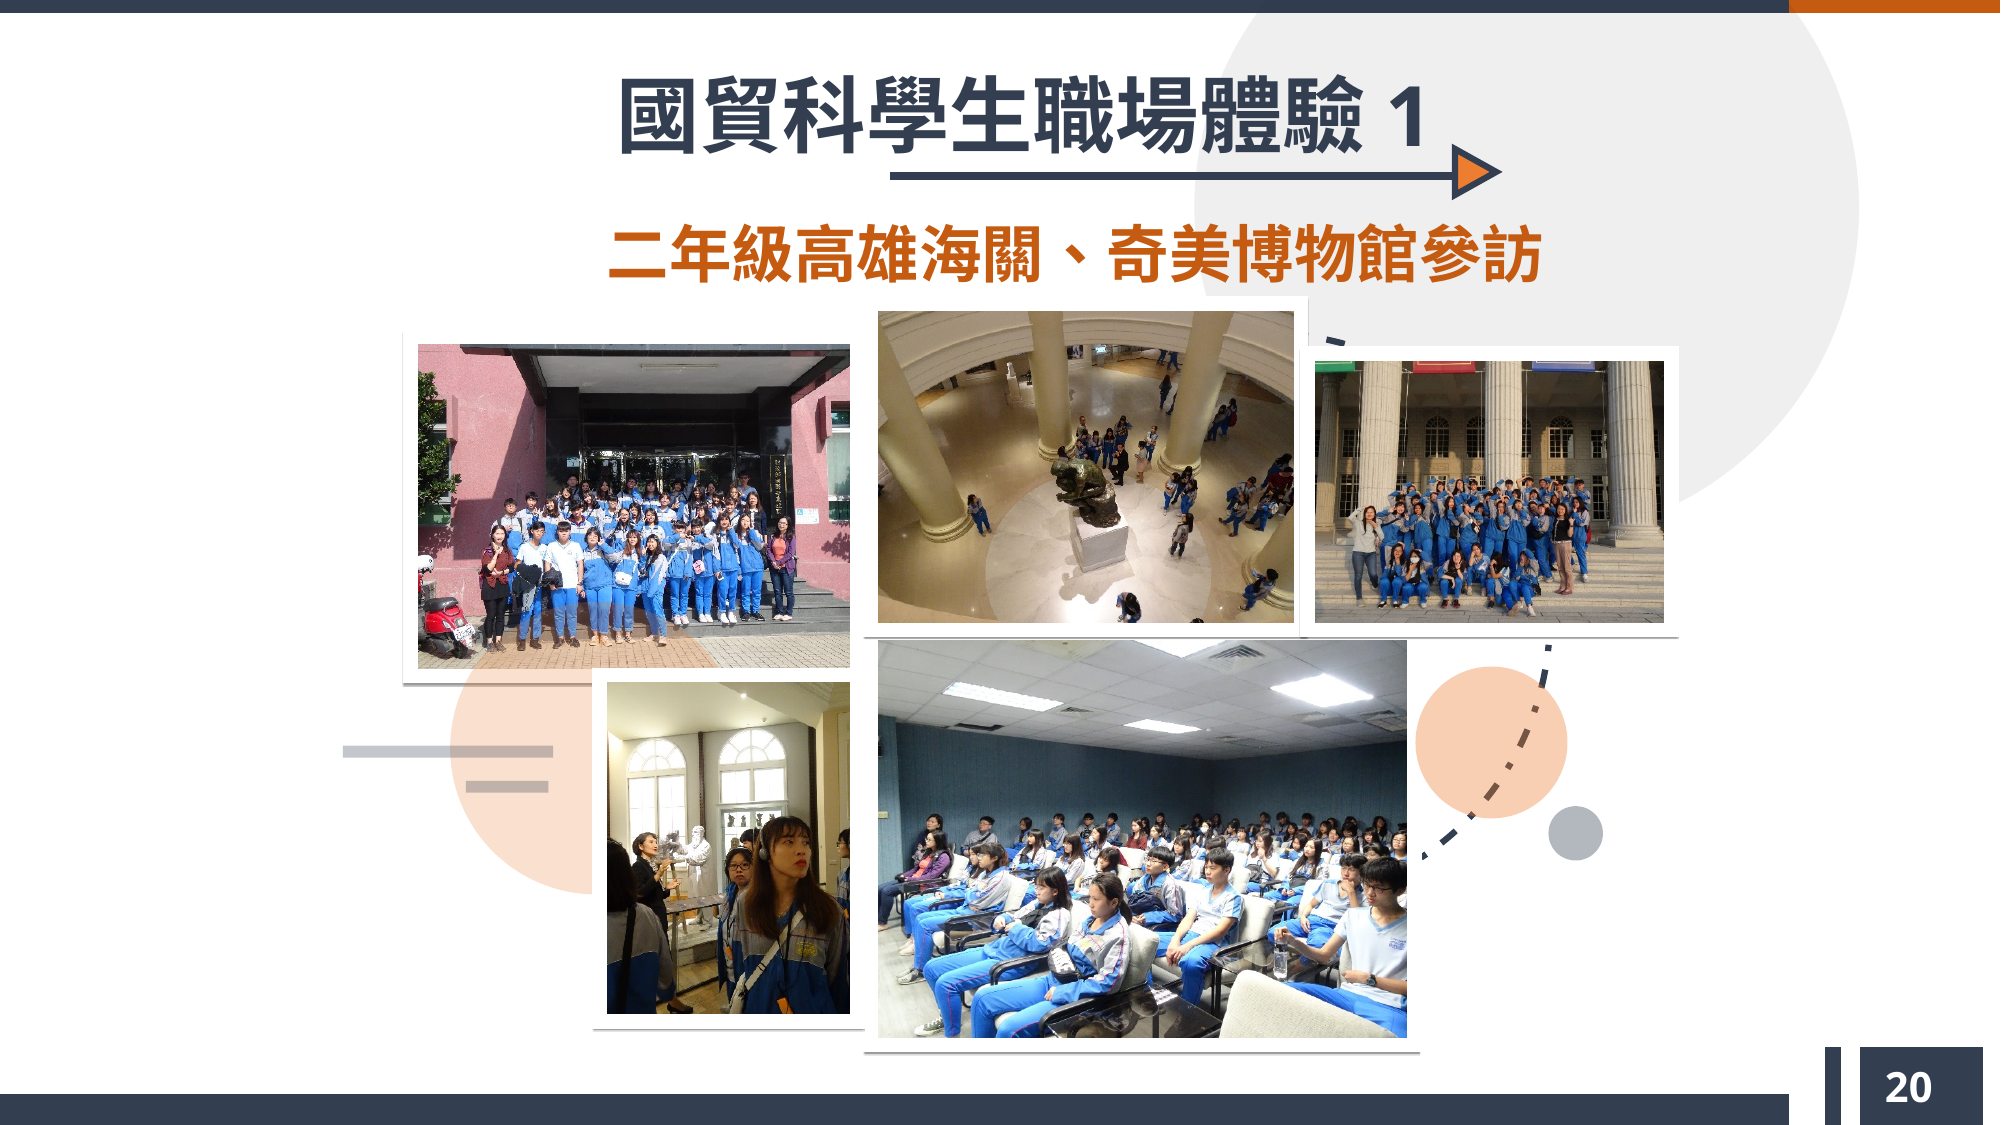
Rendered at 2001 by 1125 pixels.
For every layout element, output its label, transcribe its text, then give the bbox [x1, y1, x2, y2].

picture [417, 344, 850, 669]
text_box [343, 601, 719, 895]
picture [606, 682, 850, 1015]
text_box 國貿科學生職場體驗1 [594, 55, 1456, 172]
text_box [890, 0, 1860, 503]
text_box [1548, 806, 1603, 861]
picture [877, 310, 1294, 623]
picture [1314, 360, 1664, 623]
text_box 二年級高雄海關、奇美博物館參訪 [584, 207, 1568, 297]
picture [877, 640, 1408, 1038]
text_box [1415, 666, 1568, 819]
